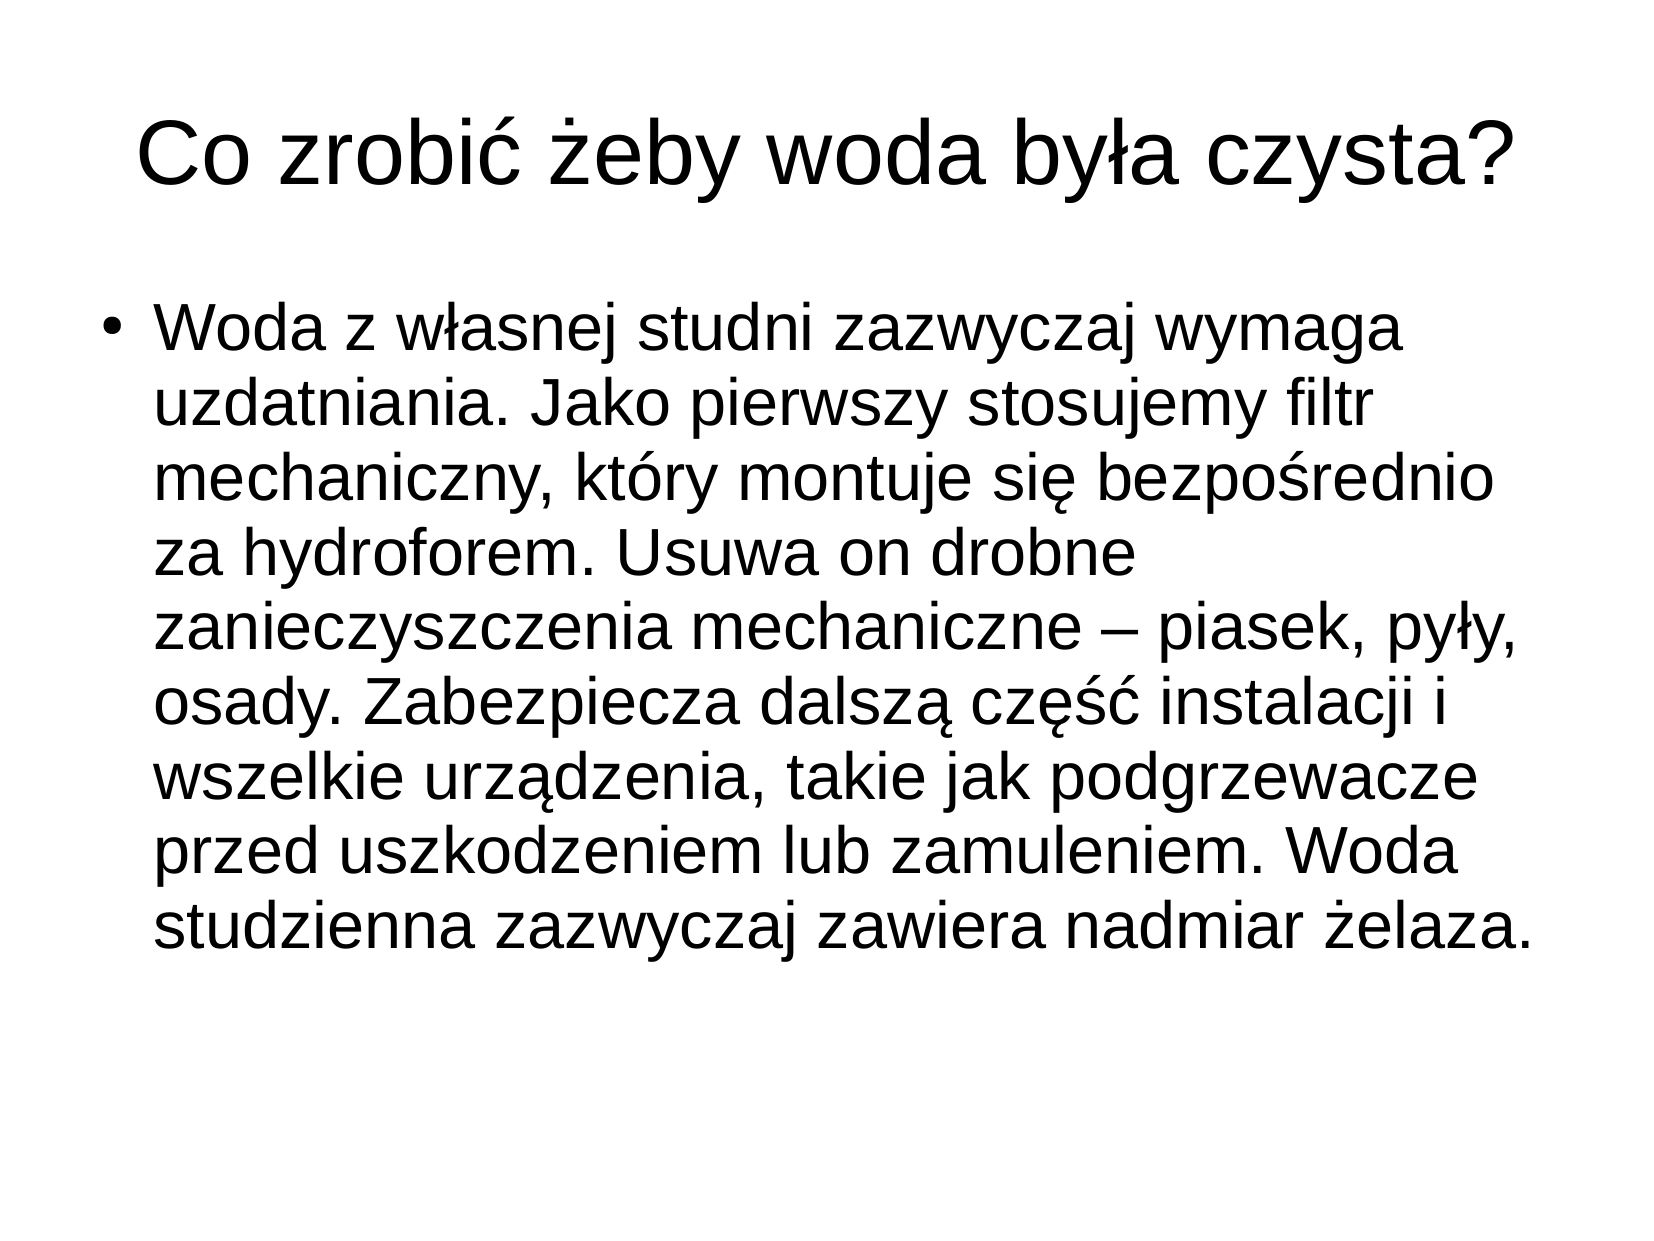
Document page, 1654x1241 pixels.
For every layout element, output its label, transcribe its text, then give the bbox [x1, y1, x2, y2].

list Woda z własnej studni zazwyczaj wymaga uzdatniania. Jako pierwszy stosujemy filtr mechaniczny, który montuje się bezpośrednio za hydroforem. Usuwa on drobne zanieczyszczenia mechaniczne – piasek, pyły, osady. Zabezpiecza dalszą część instalacji i wszelkie urządzenia, takie jak podgrzewacze przed uszkodzeniem lub zamuleniem. Woda studzienna zazwyczaj zawiera nadmiar żelaza. [82, 290, 1571, 1109]
title Co zrobić żeby woda była czysta? [82, 49, 1571, 257]
